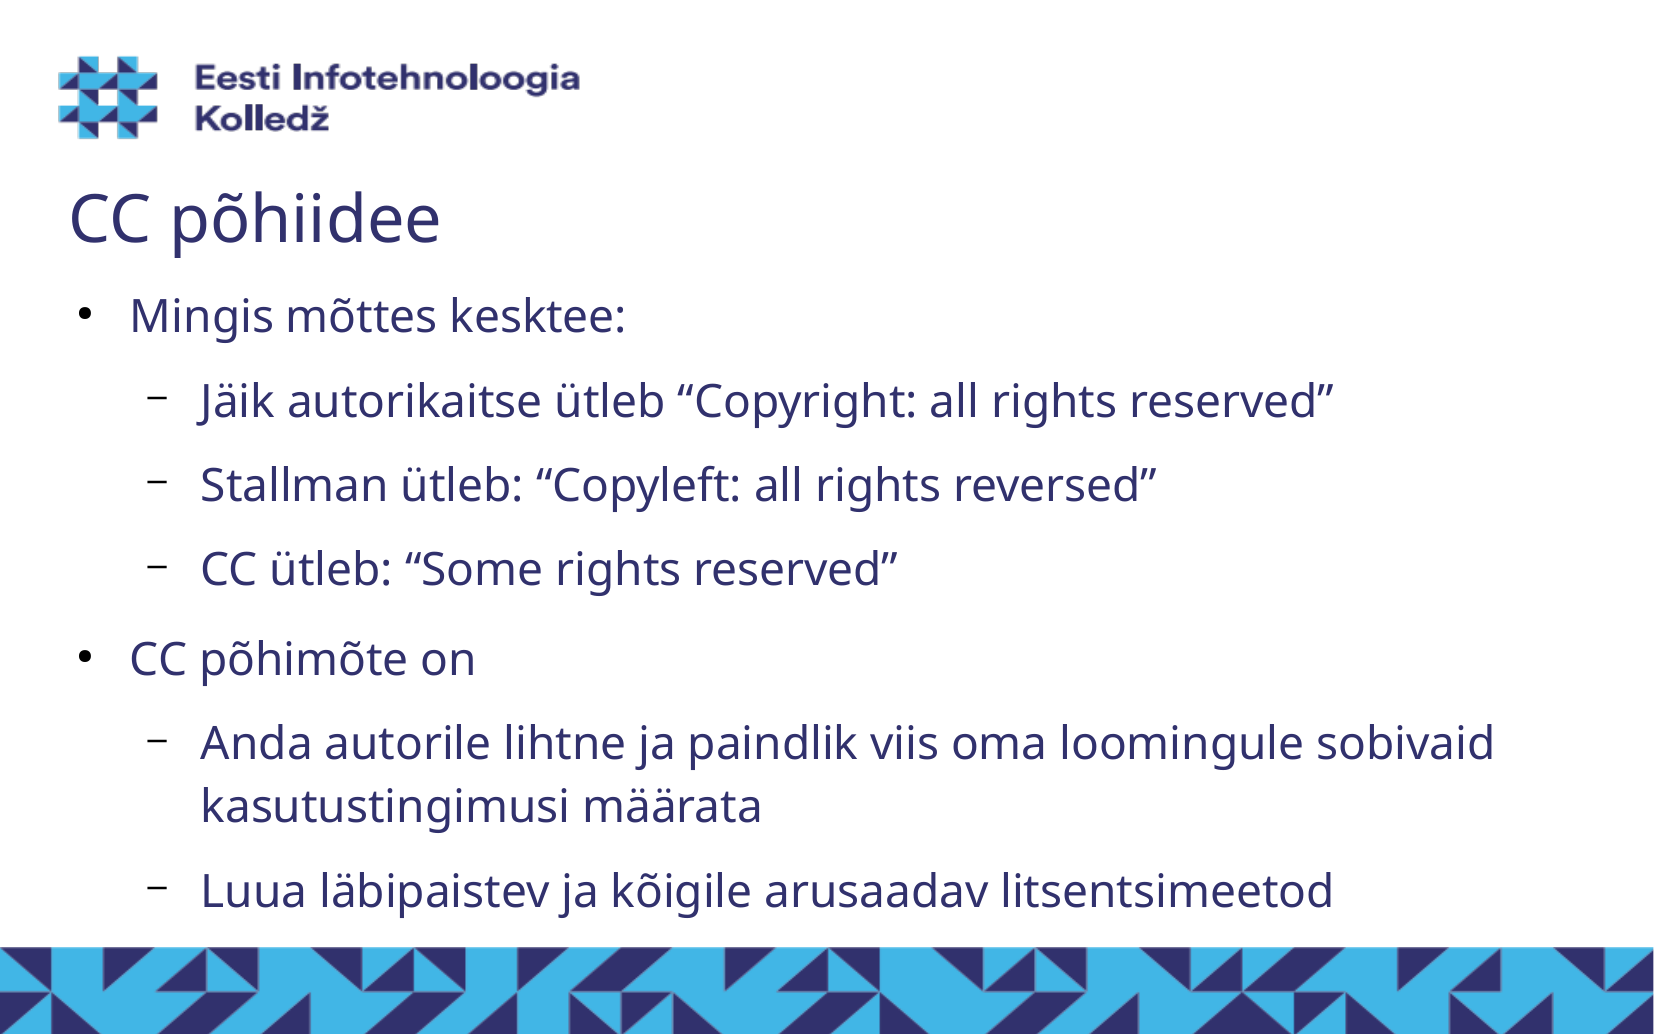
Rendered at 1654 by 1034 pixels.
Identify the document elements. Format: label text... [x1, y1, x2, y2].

list Mingis mõttes kesktee: Jäik autorikaitse ütleb “Copyright: all rights reserved” Stallman ütleb: “Copyleft: all rights reversed” CC ütleb: “Some rights reserved” CC põhimõte on Anda autorile lihtne ja paindlik viis oma loomingule sobivaid kasutustingimusi määrata Luua läbipaistev ja kõigile arusaadav litsentsimeetod [59, 283, 1595, 936]
title CC põhiidee [68, 147, 1536, 283]
